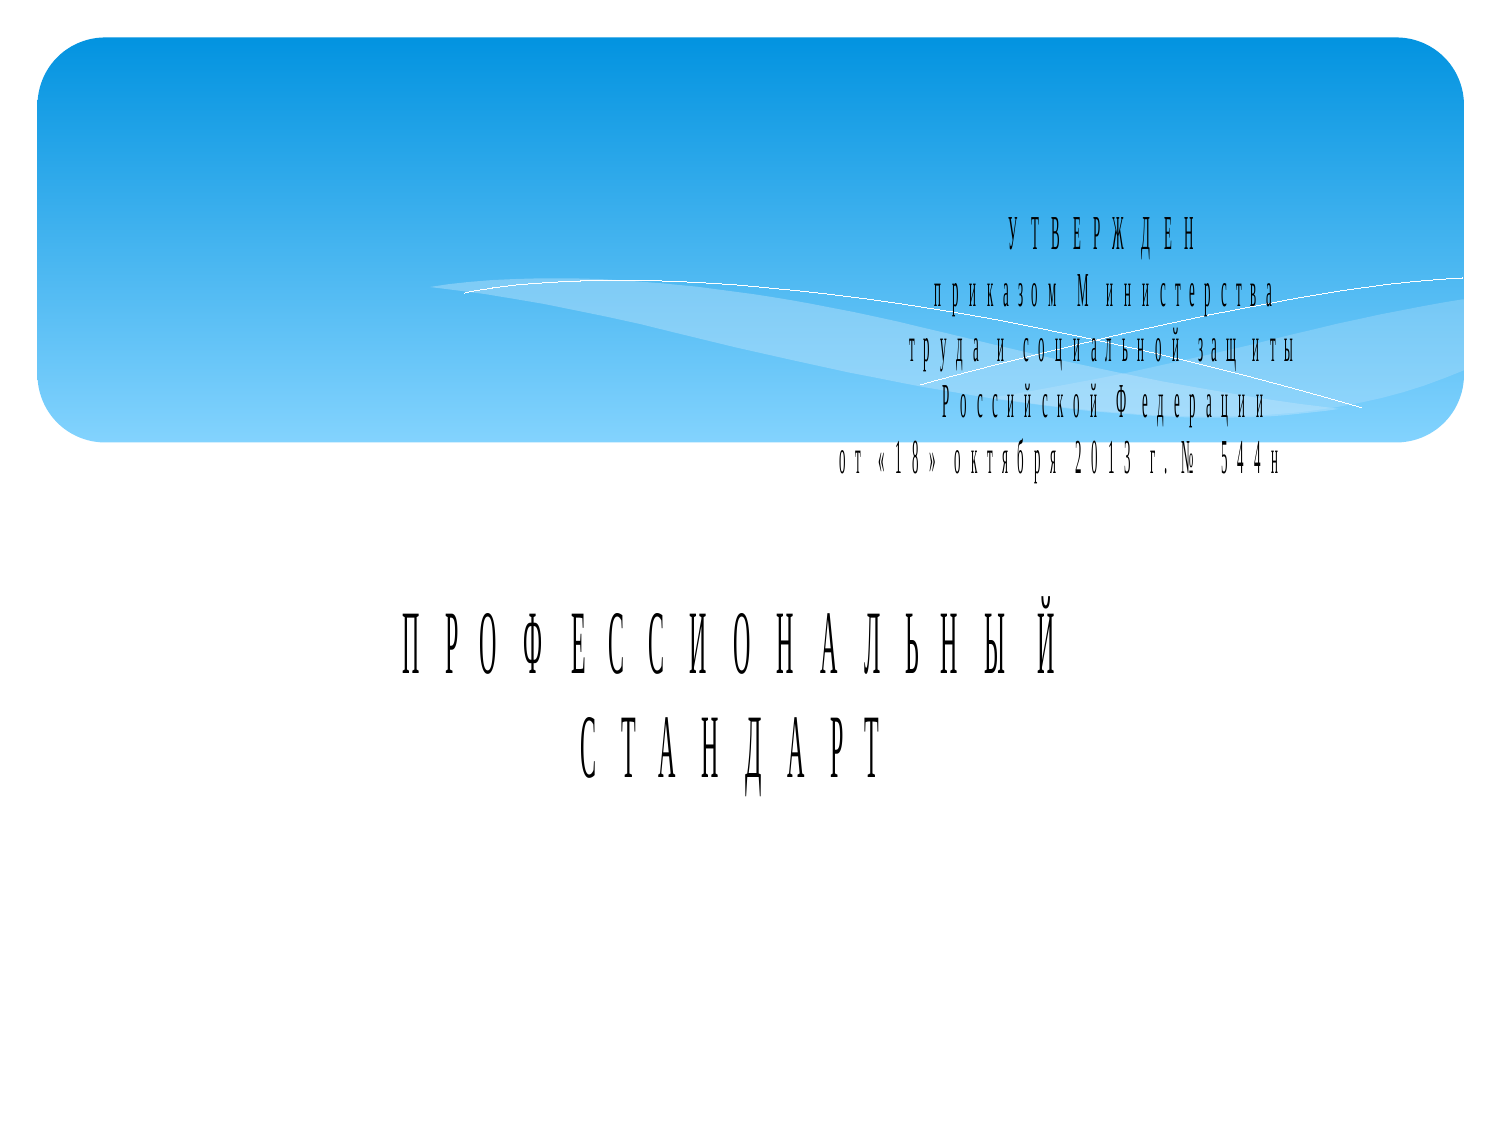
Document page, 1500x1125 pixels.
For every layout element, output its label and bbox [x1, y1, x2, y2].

title [75, 55, 1425, 261]
picture [236, 101, 1312, 839]
list [143, 438, 1359, 1005]
